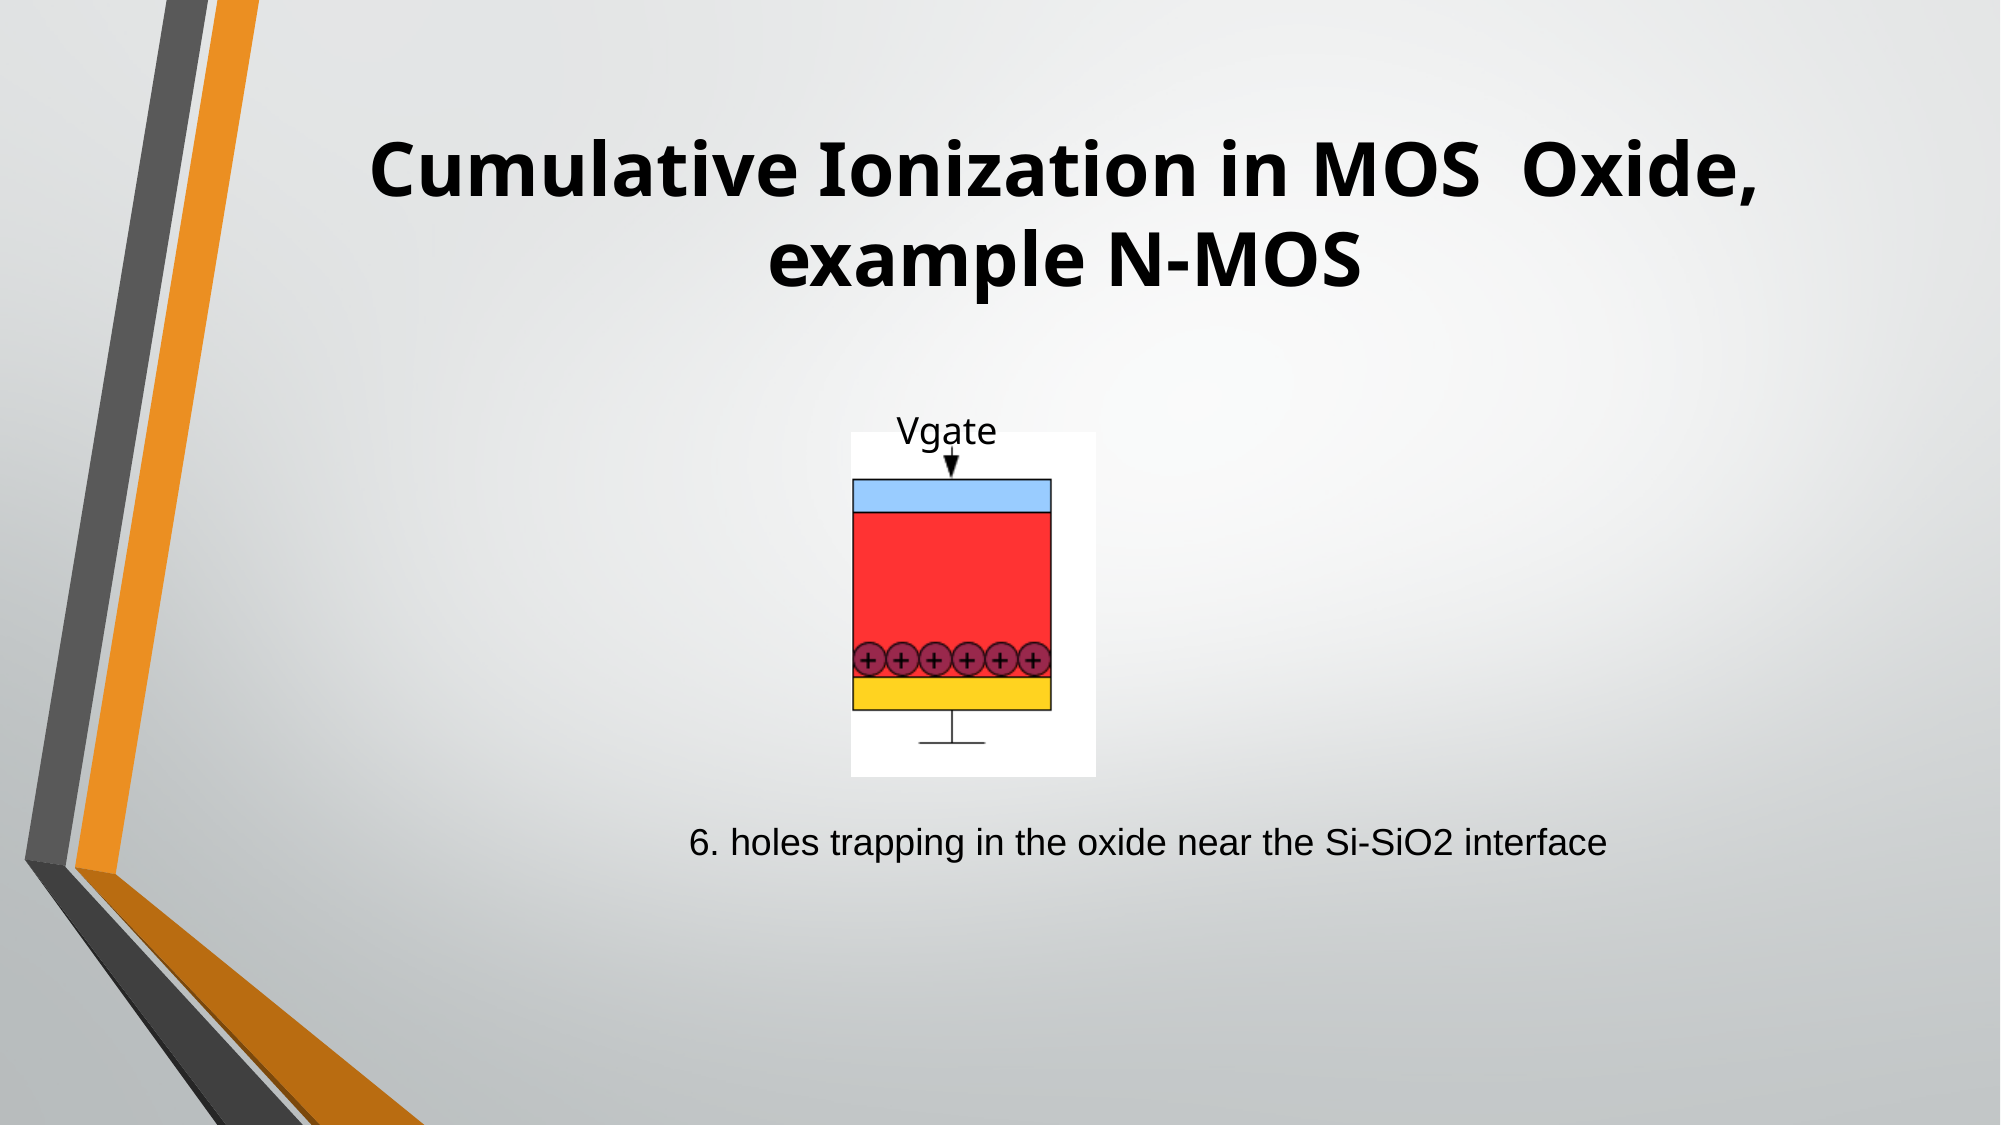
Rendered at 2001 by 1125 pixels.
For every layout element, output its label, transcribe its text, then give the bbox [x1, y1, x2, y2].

title Cumulative Ionization in MOS Oxide, example N-MOS [243, 112, 1887, 400]
picture [851, 432, 1096, 777]
text_box Vgate [881, 399, 1004, 461]
text_box 6. holes trapping in the oxide near the Si-SiO2 interface [402, 810, 1638, 871]
